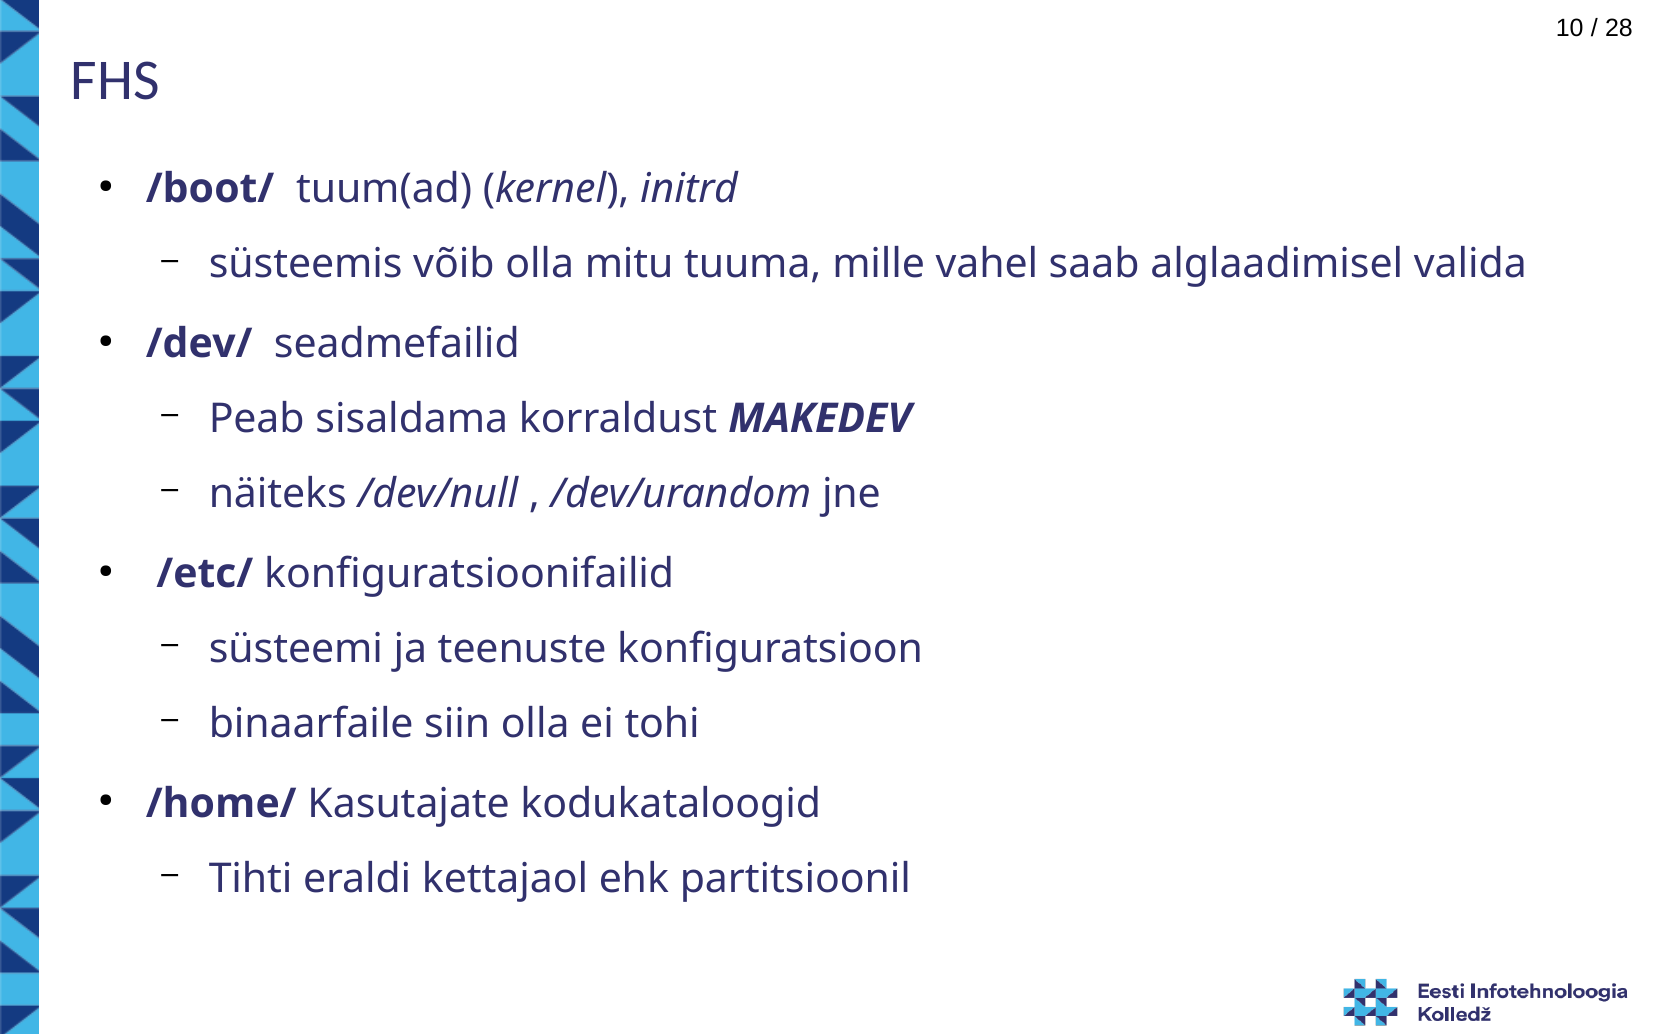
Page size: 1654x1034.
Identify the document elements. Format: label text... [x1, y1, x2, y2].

list /boot/ tuum(ad) (kernel), initrd süsteemis võib olla mitu tuuma, mille vahel saab alglaadimisel valida /dev/ seadmefailid Peab sisaldama korraldust MAKEDEV näiteks /dev/null , /dev/urandom jne /etc/ konfiguratsioonifailid süsteemi ja teenuste konfiguratsioon binaarfaile siin olla ei tohi /home/ Kasutajate kodukataloogid Tihti eraldi kettajaol ehk partitsioonil [82, 159, 1538, 927]
title FHS [70, 41, 1630, 130]
